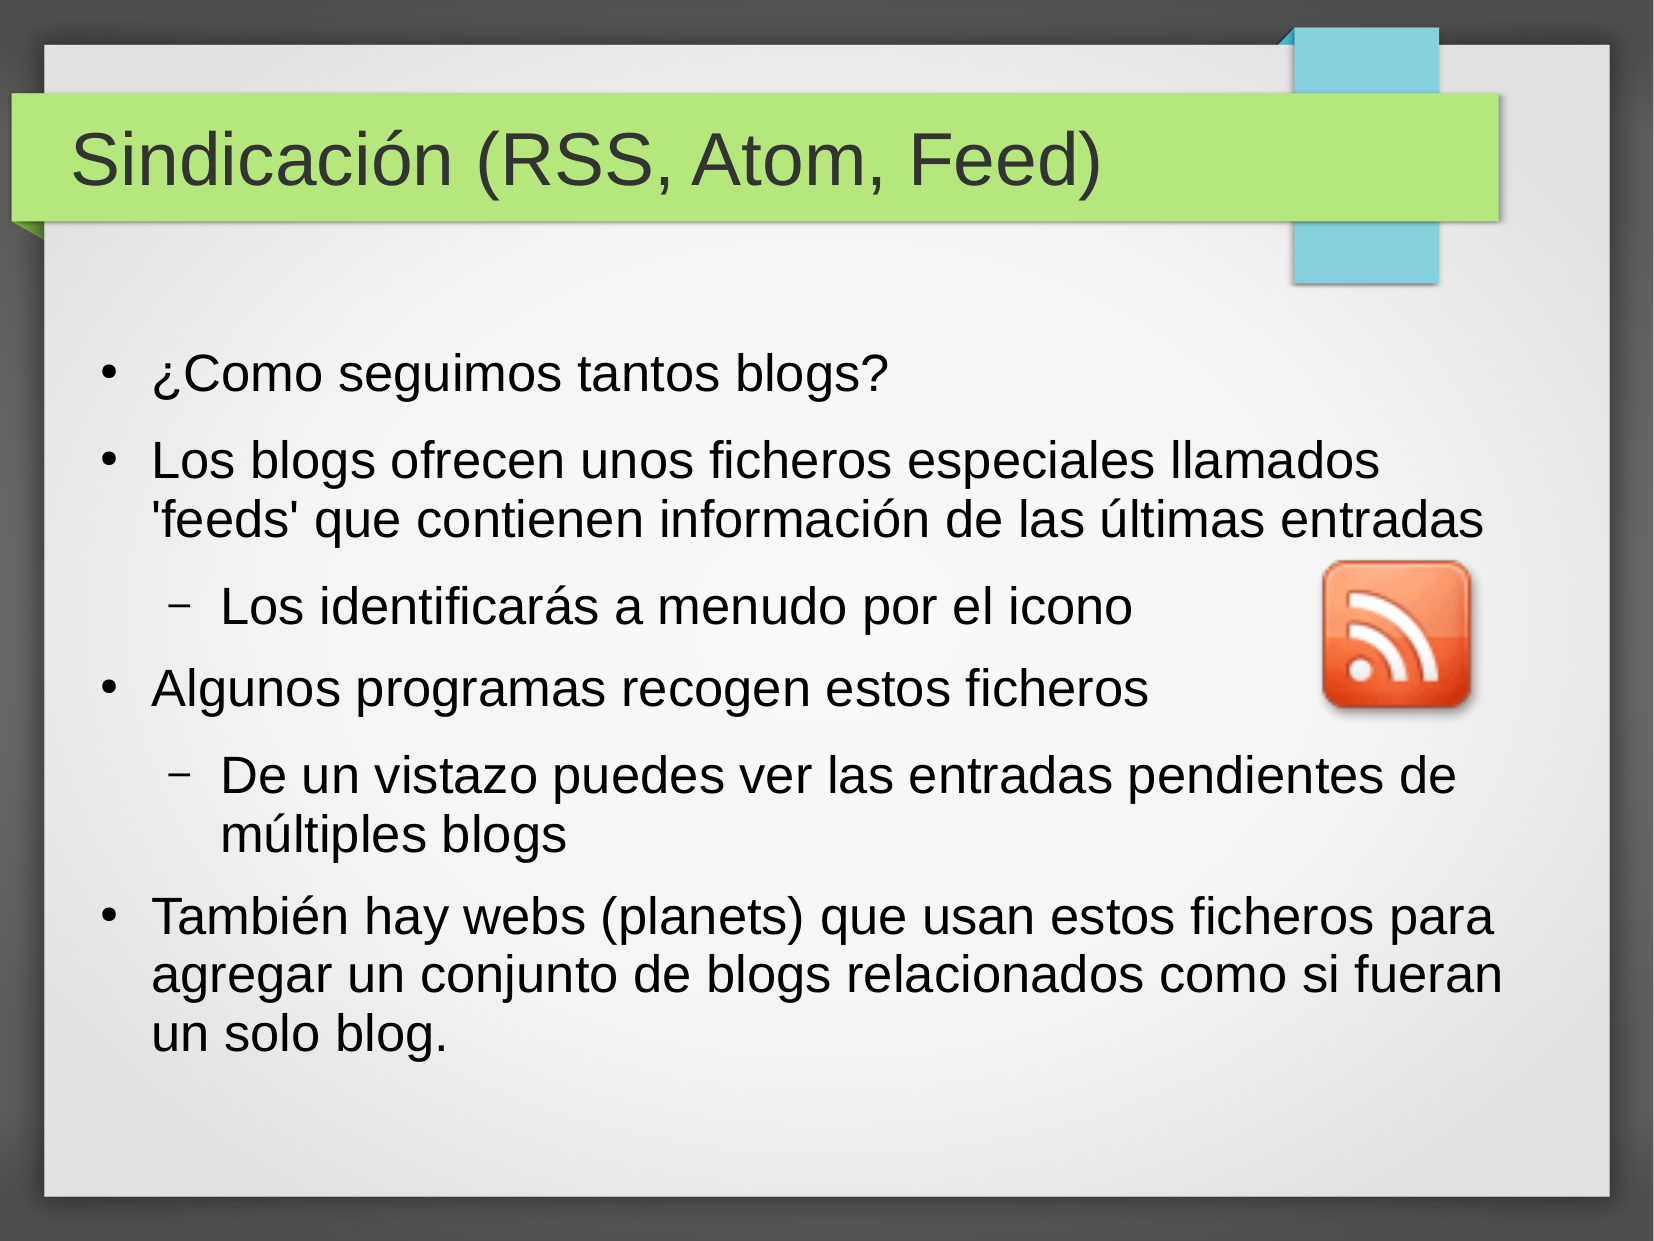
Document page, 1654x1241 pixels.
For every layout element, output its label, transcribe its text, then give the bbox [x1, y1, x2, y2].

picture [0, 0, 1654, 1241]
list ¿Como seguimos tantos blogs? Los blogs ofrecen unos ficheros especiales llamados 'feeds' que contienen información de las últimas entradas Los identificarás a menudo por el icono Algunos programas recogen estos ficheros De un vistazo puedes ver las entradas pendientes de múltiples blogs También hay webs (planets) que usan estos ficheros para agregar un conjunto de blogs relacionados como si fueran un solo blog. [82, 343, 1538, 1063]
title Sindicación (RSS, Atom, Feed) [70, 106, 1229, 213]
